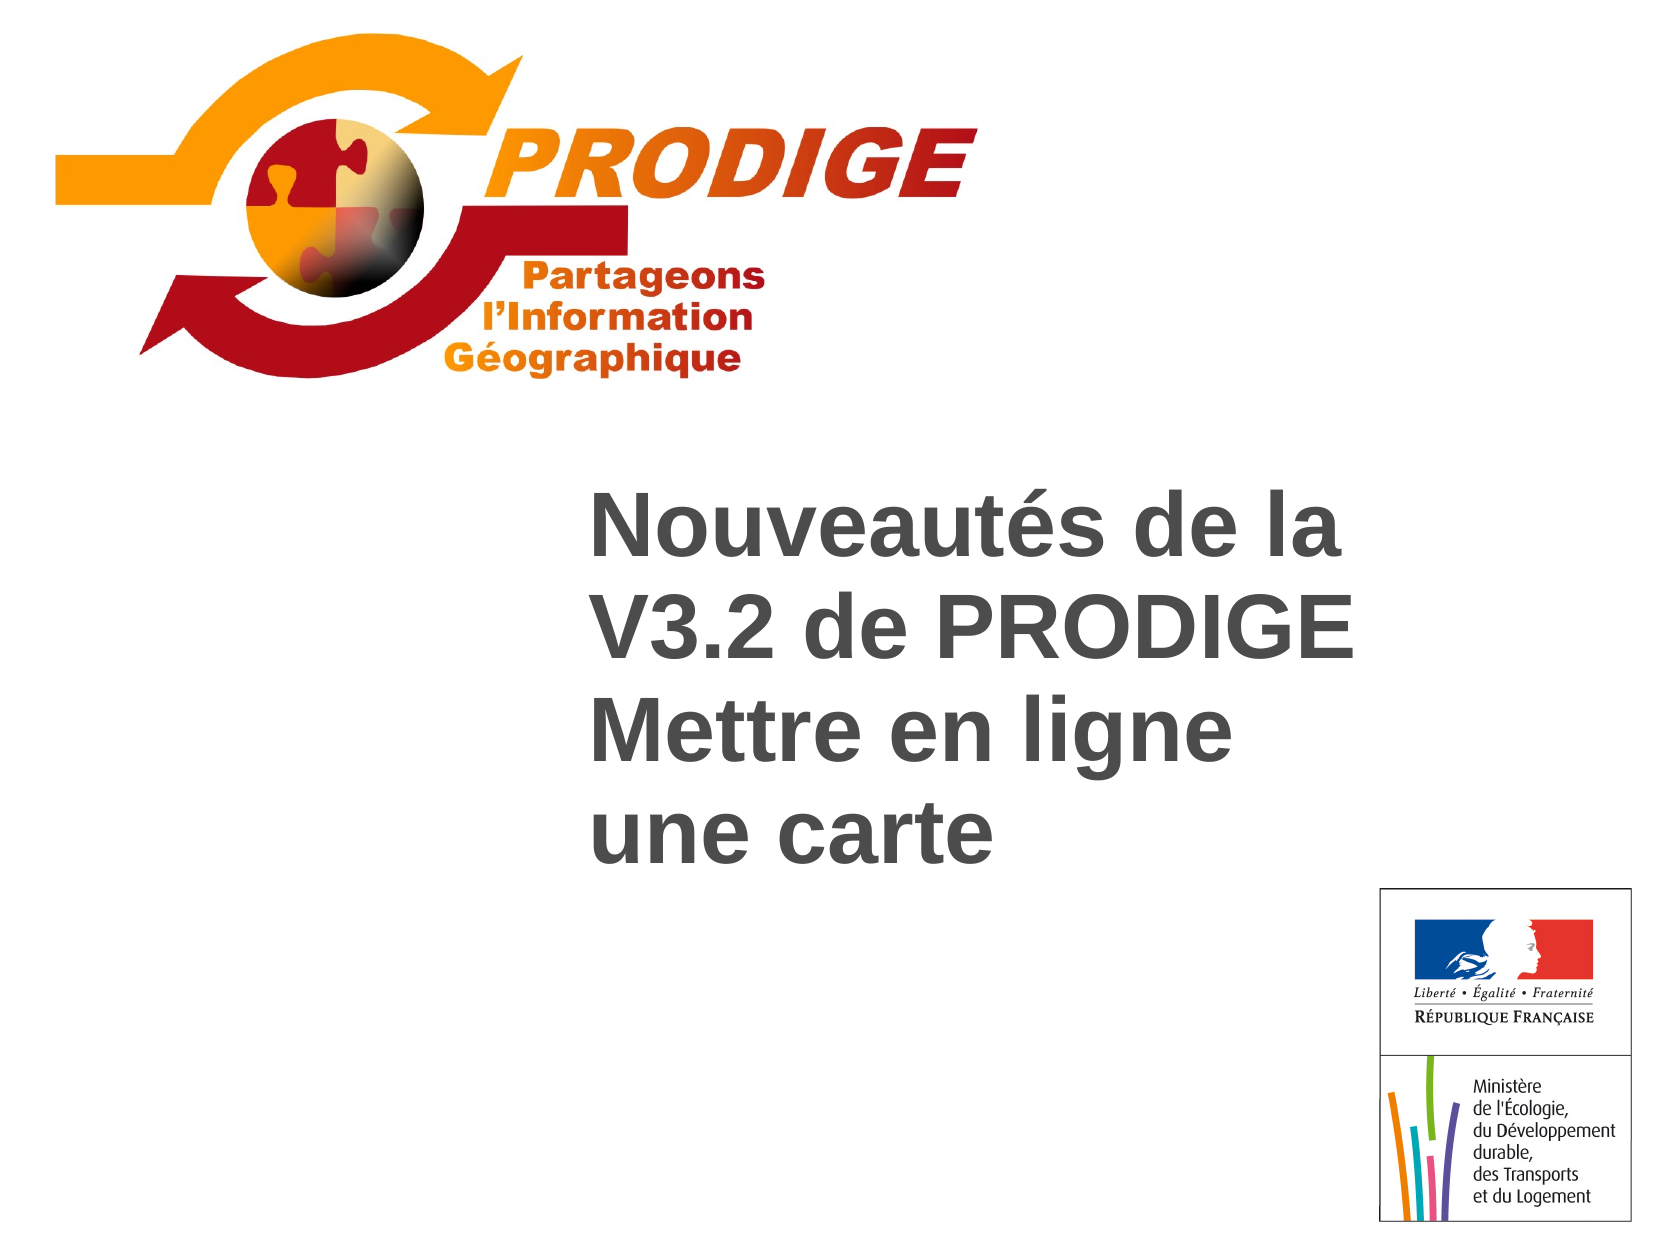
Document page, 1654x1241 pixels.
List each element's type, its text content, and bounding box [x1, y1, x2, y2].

title Nouveautés de la V3.2 de PRODIGE Mettre en ligne une carte [588, 473, 1533, 884]
picture [55, 33, 978, 379]
picture [1379, 888, 1632, 1222]
